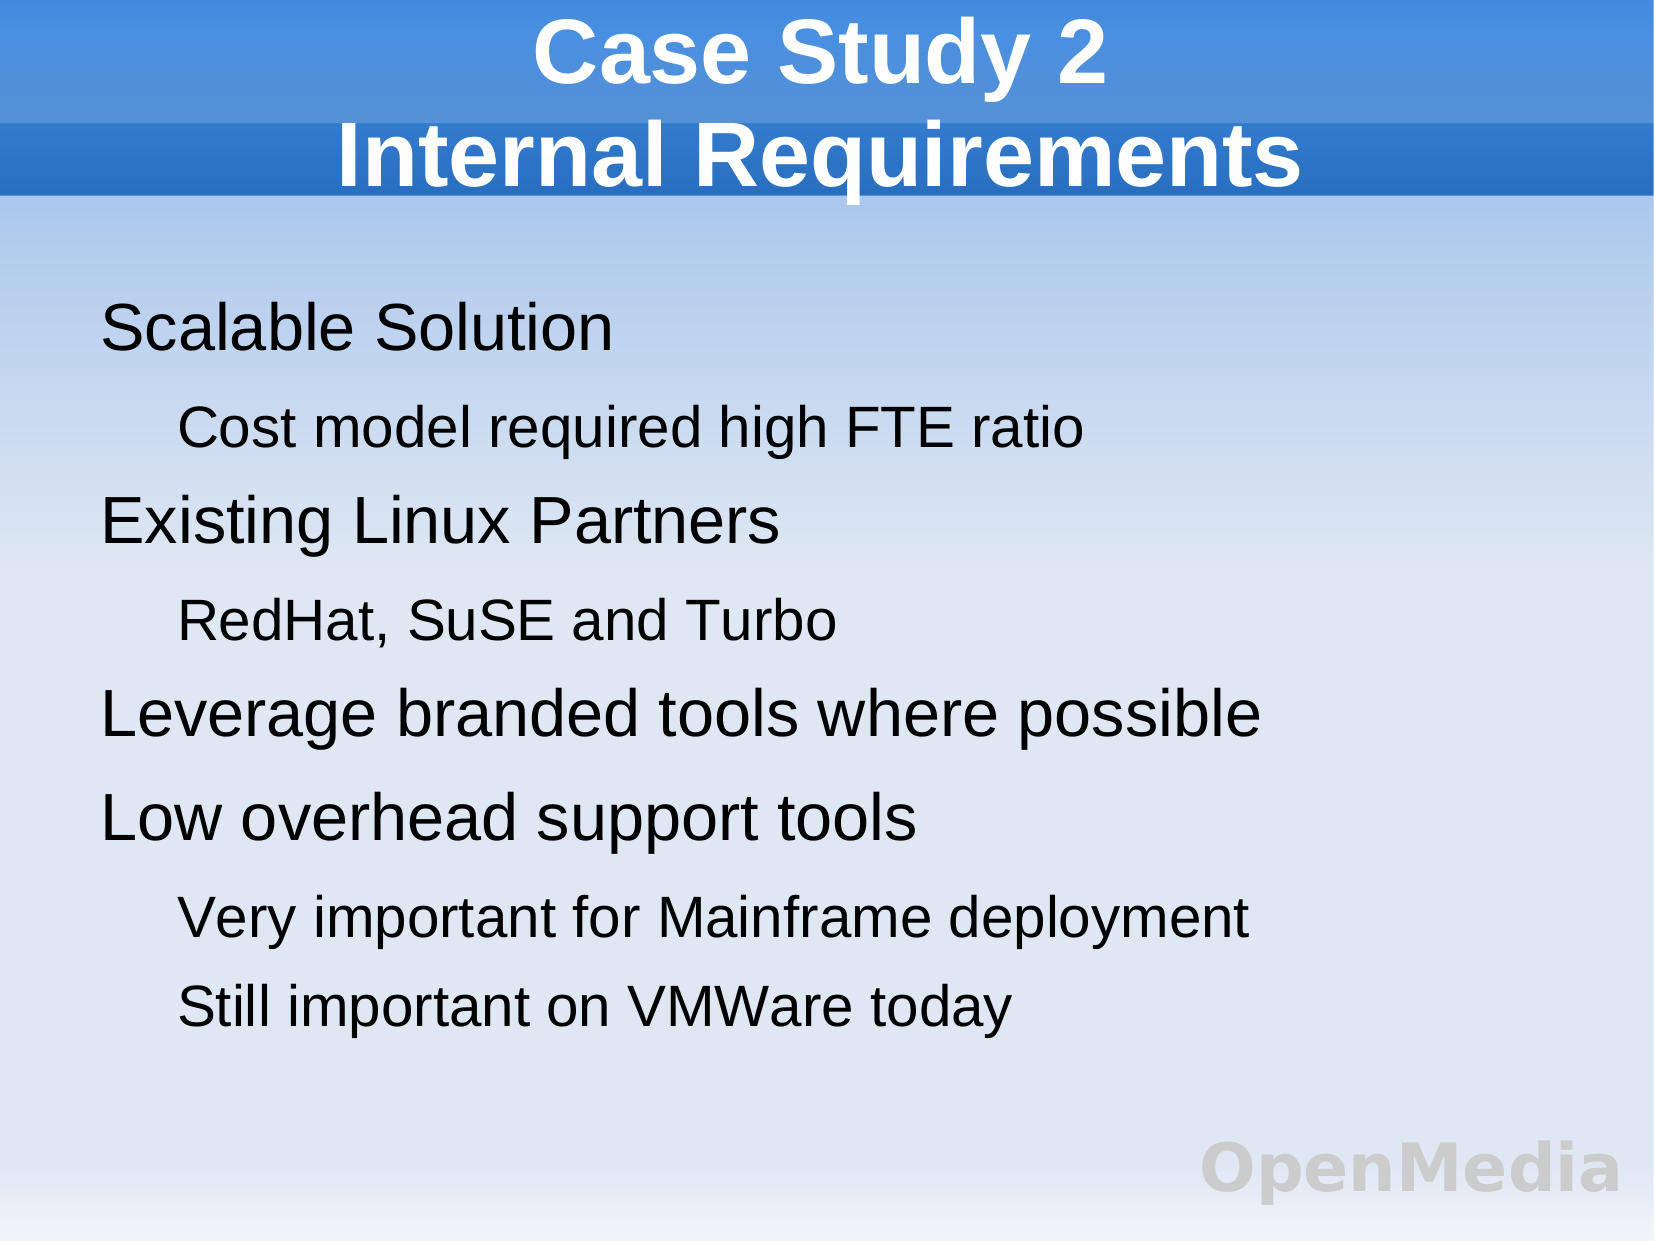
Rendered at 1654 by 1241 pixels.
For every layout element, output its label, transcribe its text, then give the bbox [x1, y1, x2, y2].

title Case Study 2 Internal Requirements [76, 1, 1565, 207]
picture [0, 0, 1654, 1241]
list Scalable Solution Cost model required high FTE ratio Existing Linux Partners RedHat, SuSE and Turbo Leverage branded tools where possible Low overhead support tools Very important for Mainframe deployment Still important on VMWare today [82, 290, 1571, 1094]
